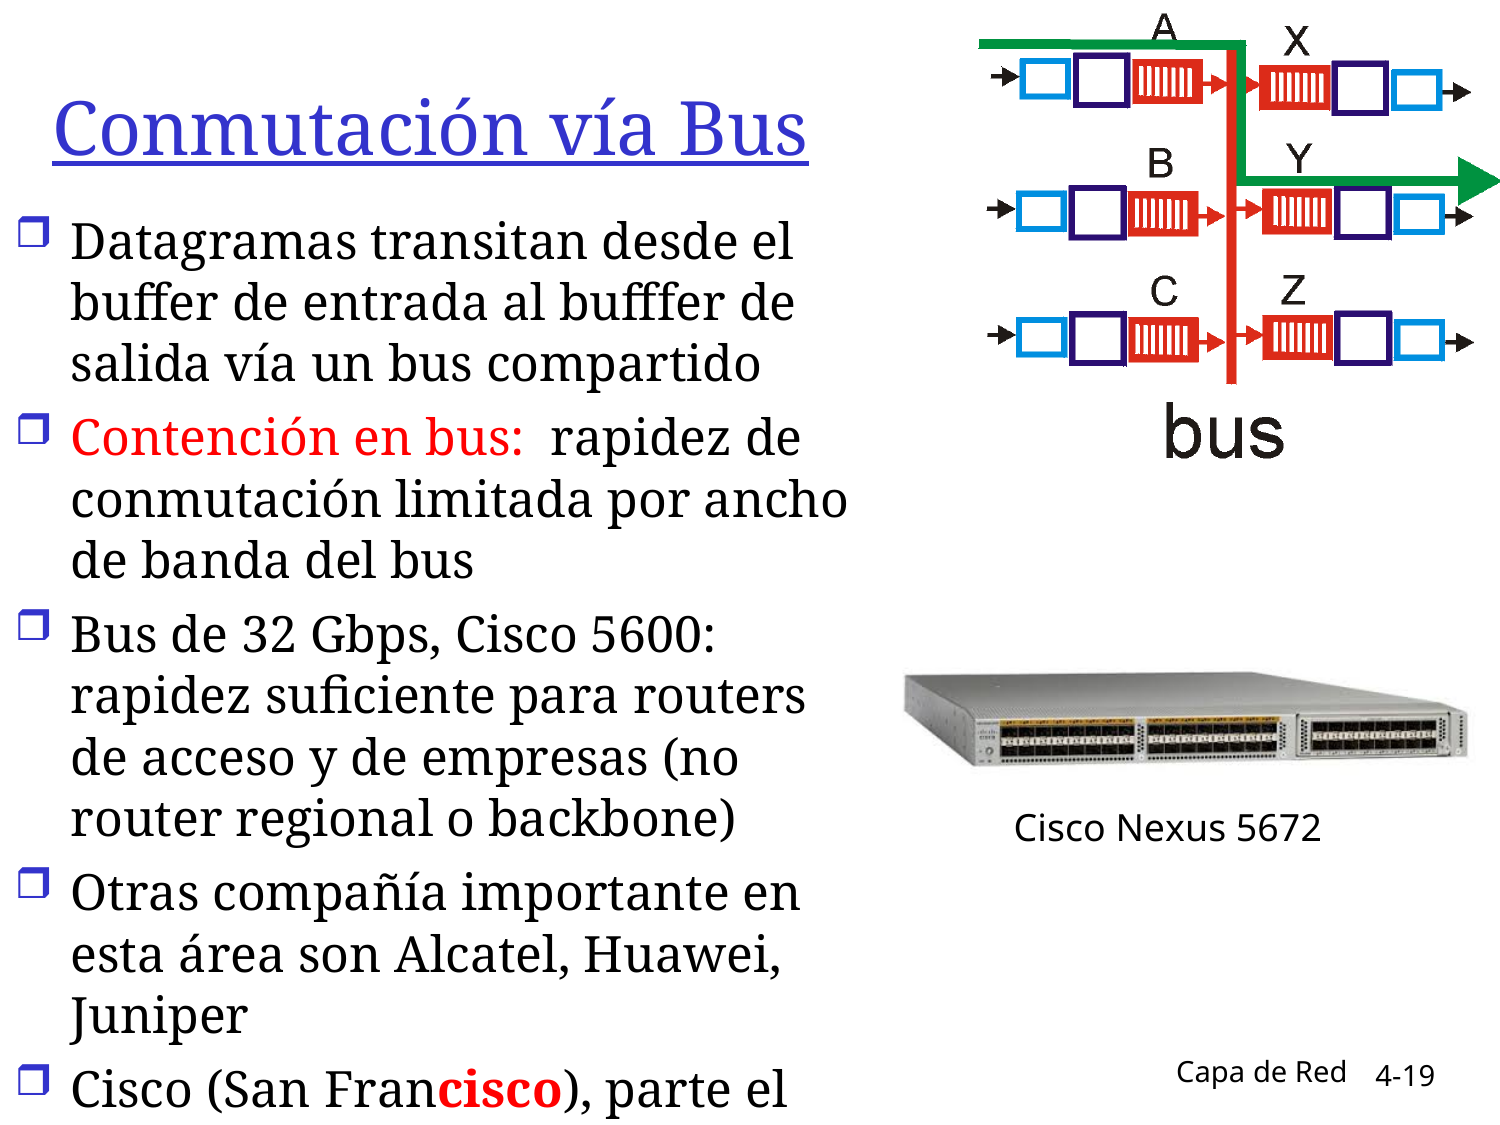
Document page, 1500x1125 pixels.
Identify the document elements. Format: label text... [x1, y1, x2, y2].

text_box Cisco Nexus 5672 [999, 800, 1382, 882]
picture [968, 0, 1500, 465]
picture [893, 658, 1476, 780]
list Datagramas transitan desde el buffer de entrada al bufffer de salida vía un bus compartido Contención en bus: rapidez de conmutación limitada por ancho de banda del bus Bus de 32 Gbps, Cisco 5600: rapidez suficiente para routers de acceso y de empresas (no router regional o backbone) Otras compañía importante en esta área son Alcatel, Huawei, Juniper Cisco (San Francisco), parte el 1984, con dos emprendedores. En dos años alcanza ganancias de 250.000US$/mes. [0, 202, 888, 1015]
title Conmutación vía Bus [37, 71, 867, 184]
